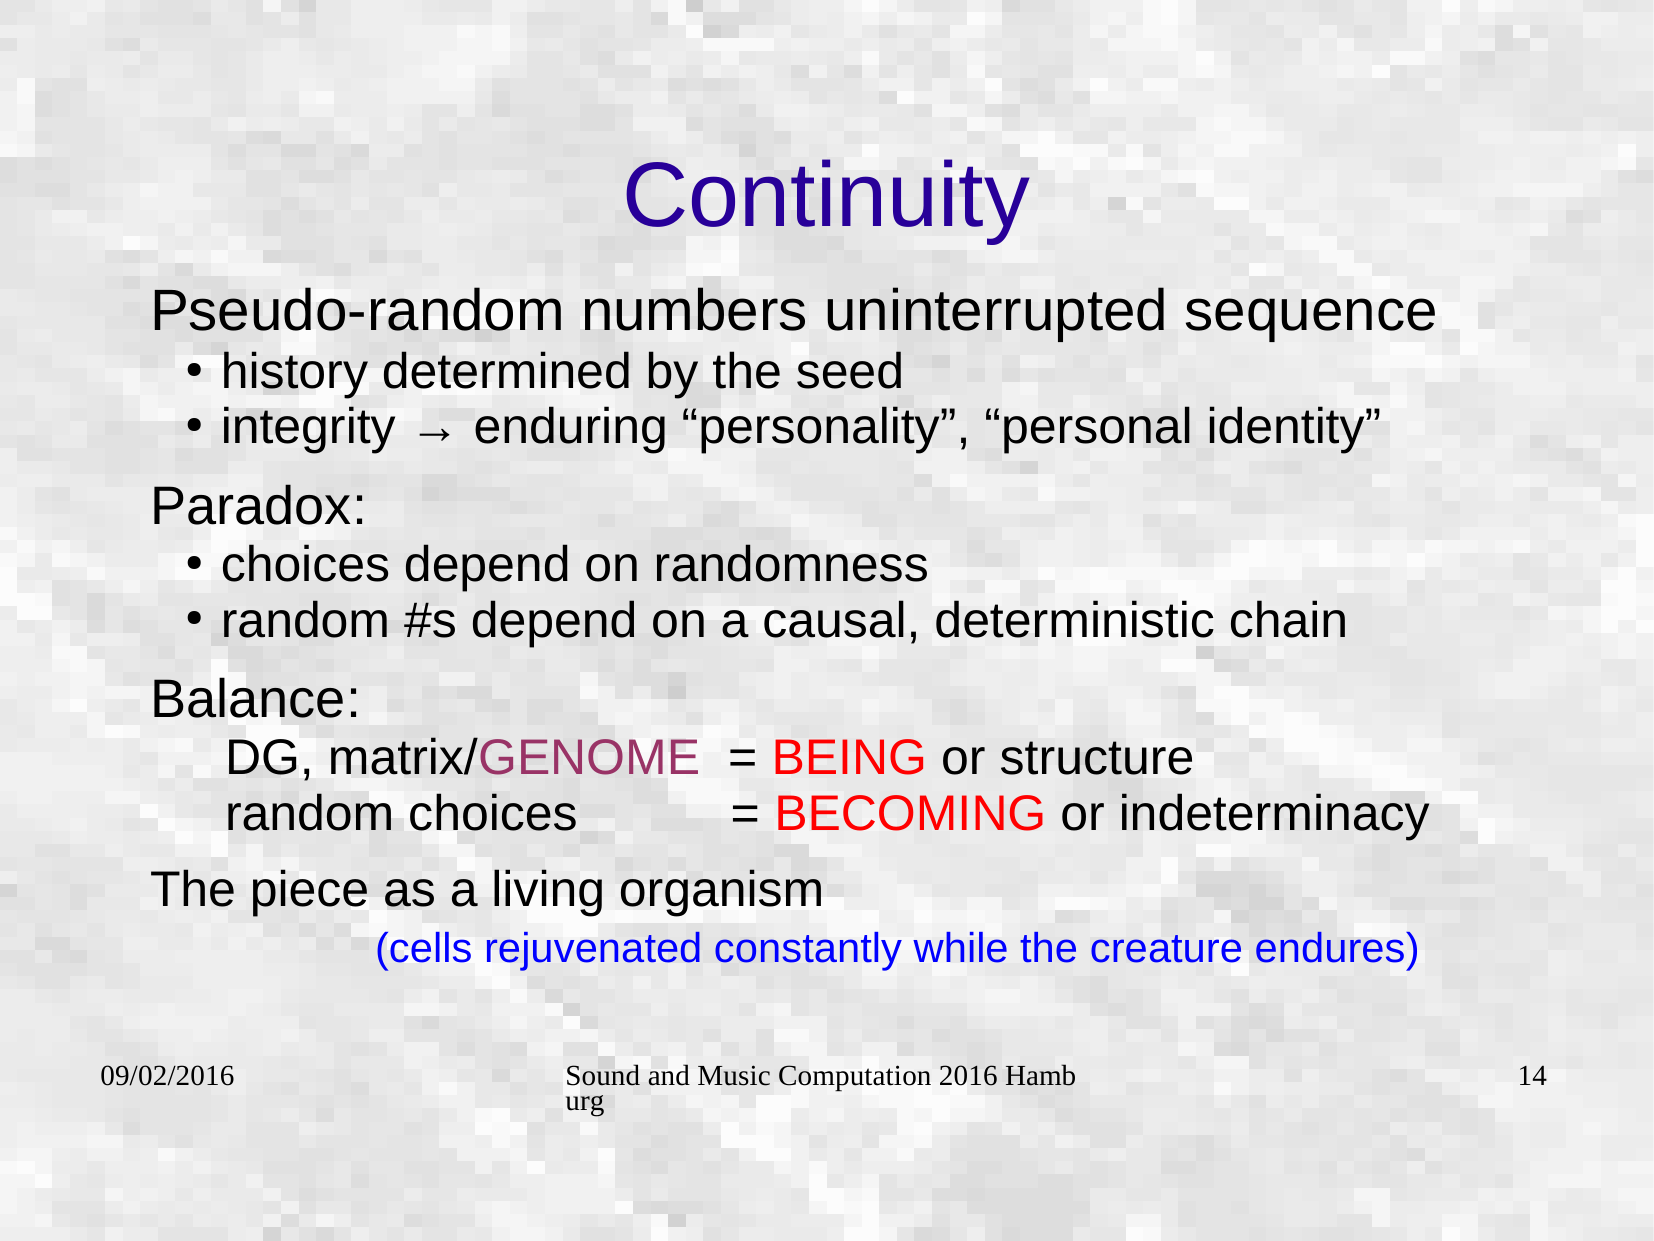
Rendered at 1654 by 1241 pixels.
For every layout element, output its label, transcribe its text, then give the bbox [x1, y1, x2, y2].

subtitle Pseudo-random numbers uninterrupted sequence history determined by the seed integrity → enduring “personality”, “personal identity” Paradox: choices depend on randomness random #s depend on a causal, deterministic chain Balance: DG, matrix/GENOME = BEING or structure random choices = BECOMING or indeterminacy The piece as a living organism (cells rejuvenated constantly while the creature endures) [150, 273, 1520, 1104]
title Continuity [118, 98, 1536, 291]
picture [0, 0, 1654, 1241]
